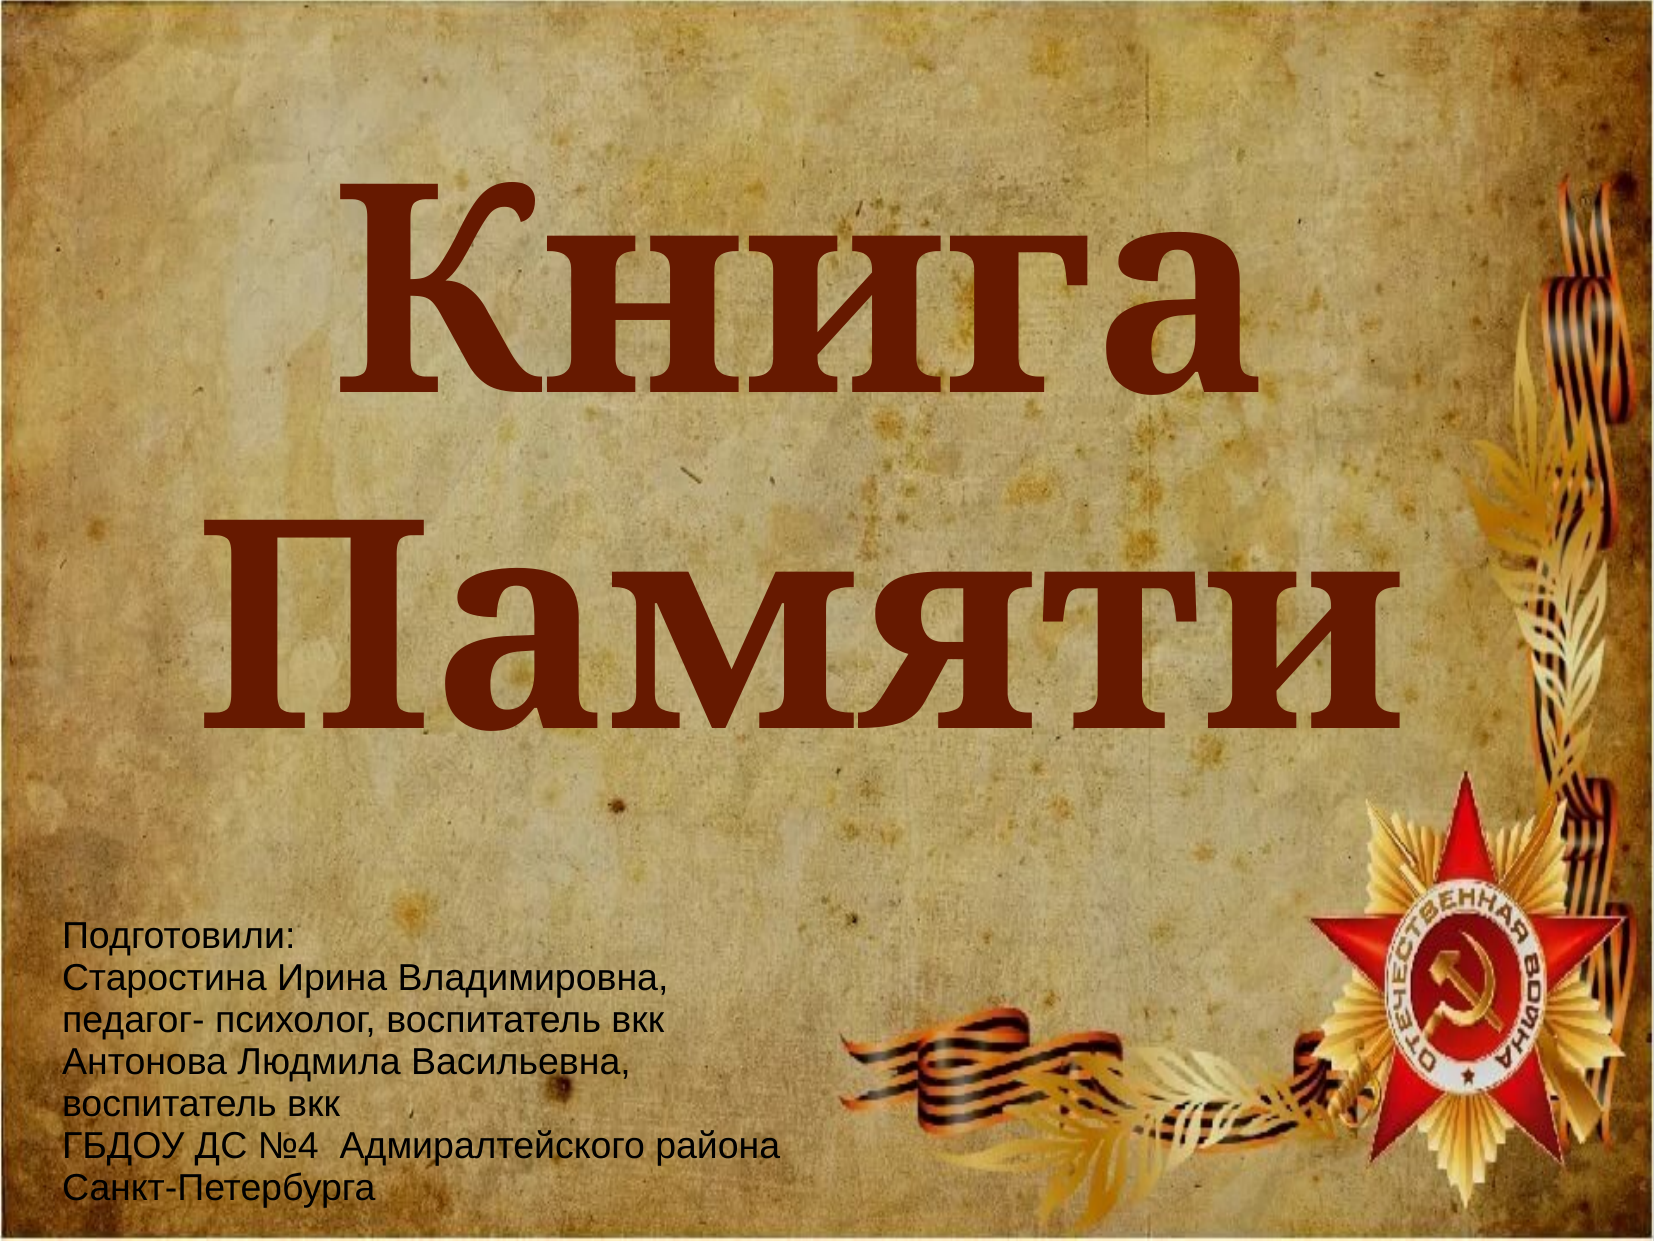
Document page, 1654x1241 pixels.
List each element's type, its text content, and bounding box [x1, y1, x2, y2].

picture [0, 0, 1654, 1241]
text_box Подготовили: Старостина Ирина Владимировна, педагог- психолог, воспитатель вкк Антонова Людмила Васильевна, воспитатель вкк ГБДОУ ДС №4 Адмиралтейского района Санкт-Петербурга [47, 907, 815, 1217]
title Книга Памяти [94, 123, 1507, 808]
